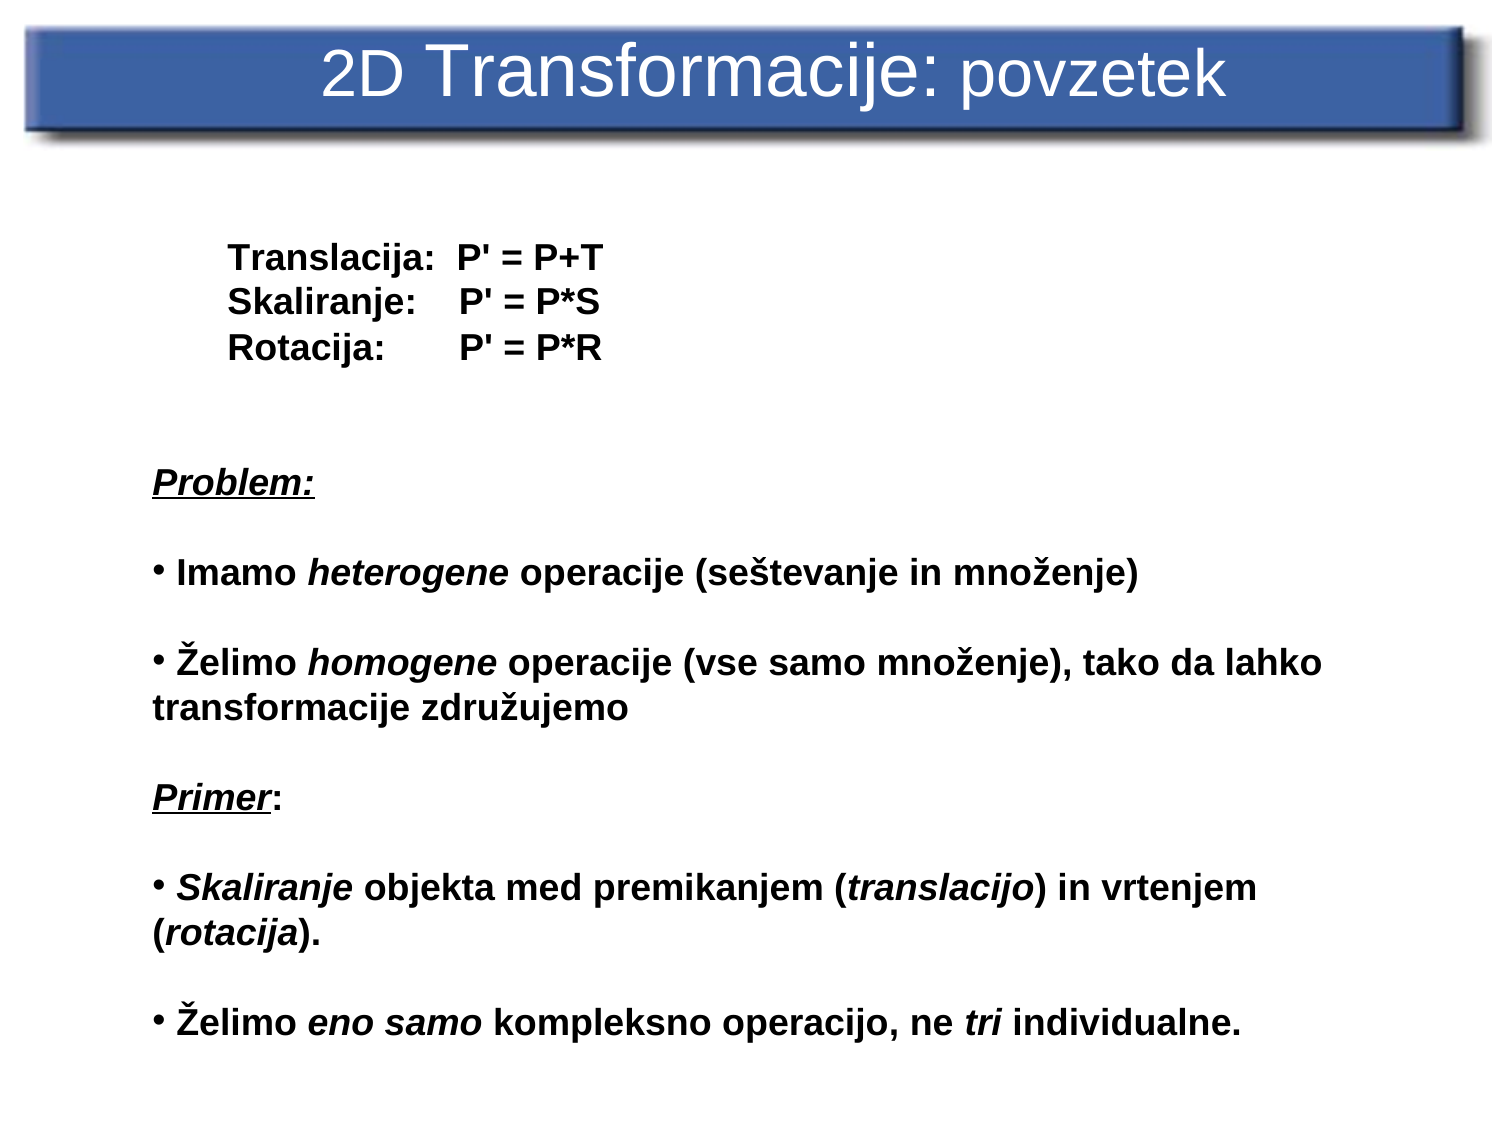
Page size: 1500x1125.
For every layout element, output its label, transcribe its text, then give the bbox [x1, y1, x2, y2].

picture [23, 23, 1492, 151]
text_box Translacija: P' = P+T Skaliranje: P' = P*S Rotacija: P' = P*R Problem: Imamo heterogene operacije (seštevanje in množenje) Želimo homogene operacije (vse samo množenje), tako da lahko transformacije združujemo Primer: Skaliranje objekta med premikanjem (translacijo) in vrtenjem (rotacija). Želimo eno samo kompleksno operacijo, ne tri individualne. [137, 225, 1399, 1050]
text_box 2D Transformacije: povzetek [123, 14, 1424, 119]
